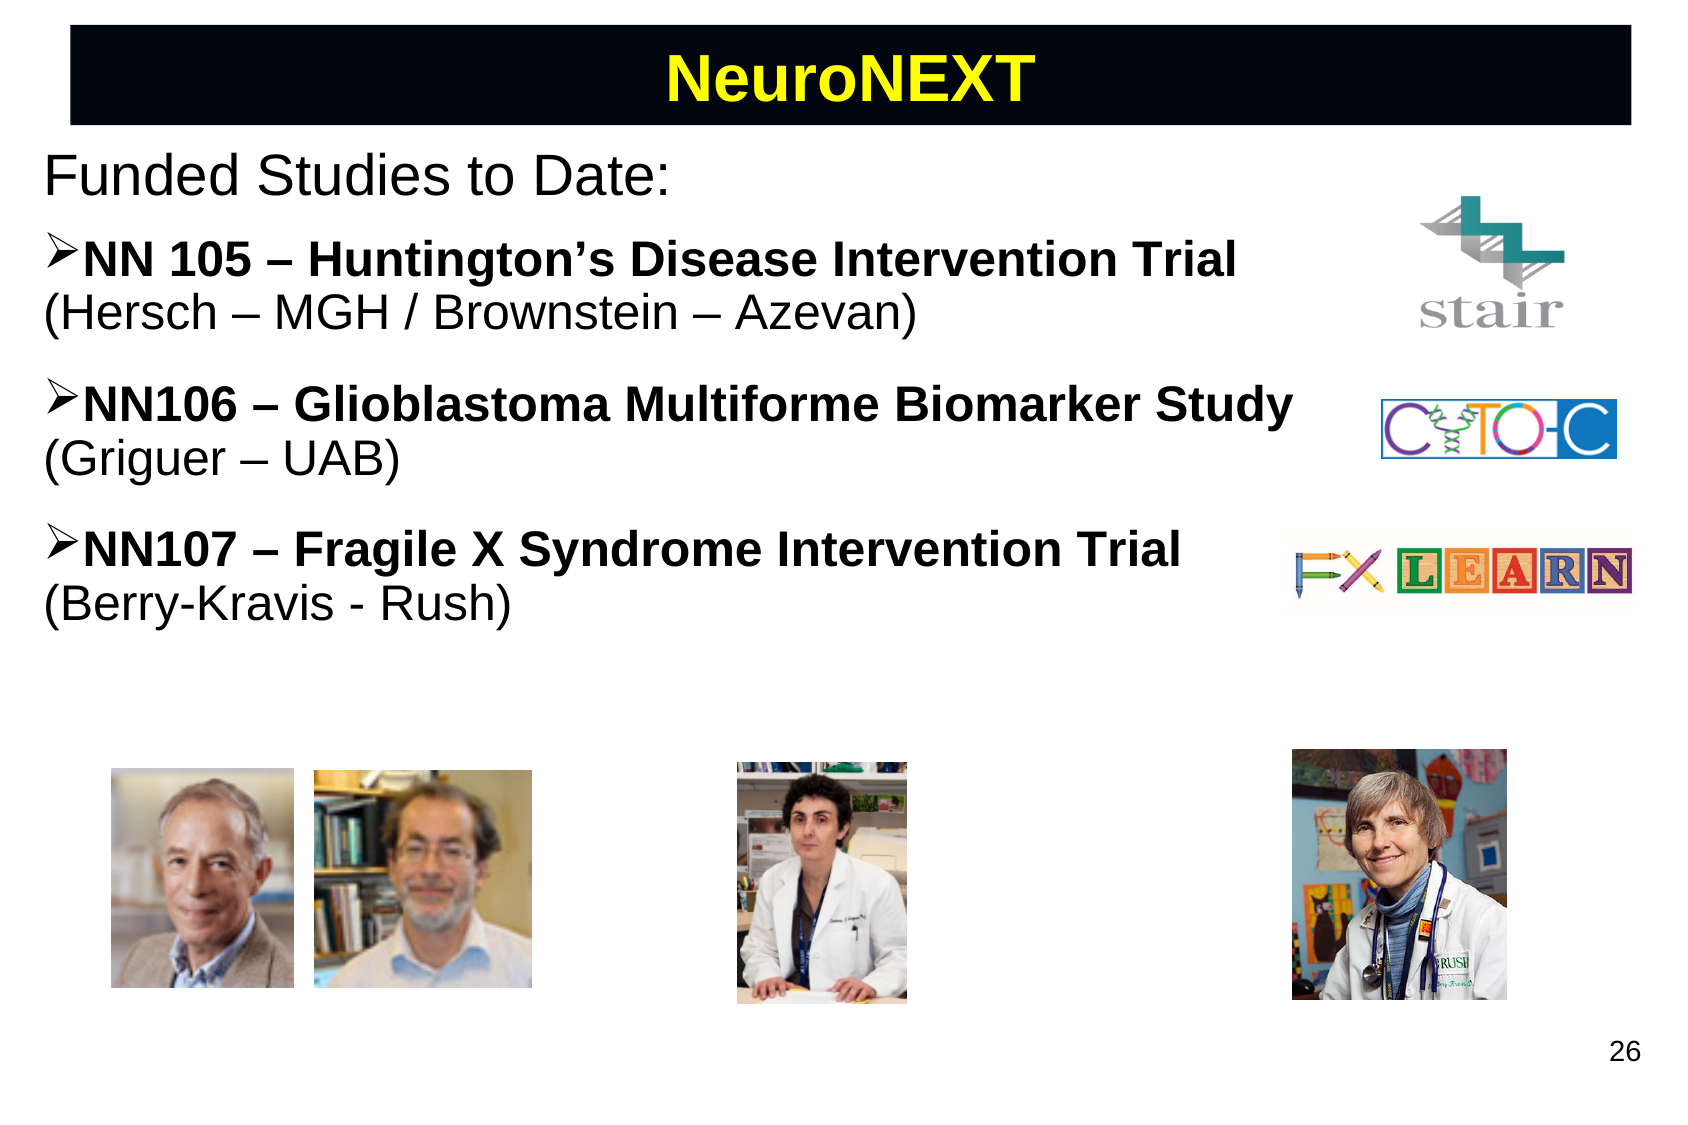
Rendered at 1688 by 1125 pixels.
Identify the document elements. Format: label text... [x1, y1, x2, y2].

picture [111, 768, 294, 988]
picture [314, 770, 532, 988]
picture [1393, 186, 1594, 338]
picture [1381, 399, 1617, 459]
picture [737, 762, 907, 1004]
list Funded Studies to Date: NN 105 – Huntington’s Disease Intervention Trial (Hersch – MGH / Brownstein – Azevan) NN106 – Glioblastoma Multiforme Biomarker Study (Griguer – UAB) NN107 – Fragile X Syndrome Intervention Trial (Berry-Kravis - Rush) [28, 137, 1632, 1051]
picture [1281, 524, 1643, 616]
text_box NeuroNEXT [70, 24, 1632, 126]
picture [1292, 749, 1507, 1000]
text_box <number> [1568, 1025, 1657, 1101]
